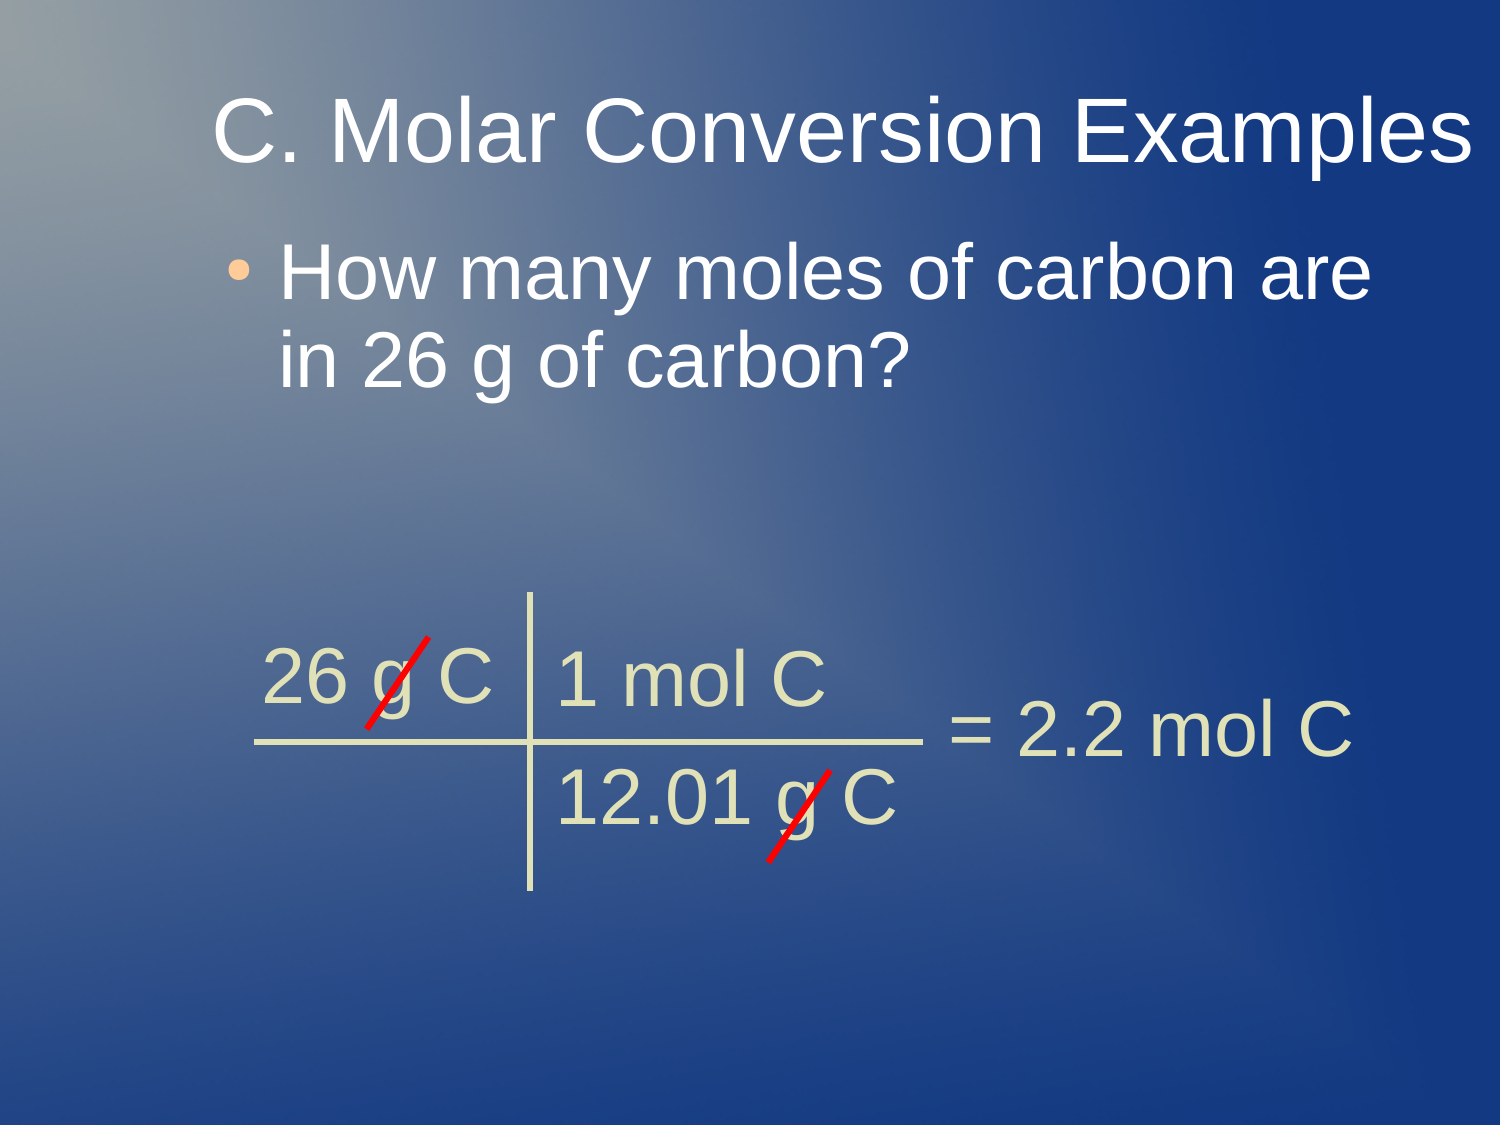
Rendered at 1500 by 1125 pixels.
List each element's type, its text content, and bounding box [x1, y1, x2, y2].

picture [0, 0, 1500, 1125]
text_box = 2.2 mol C [933, 676, 1500, 807]
text_box 1 mol C 12.01 g C [540, 626, 999, 875]
list How many moles of carbon are in 26 g of carbon? [192, 219, 1418, 520]
title C. Molar Conversion Examples [187, 37, 1500, 225]
text_box 26 g C [247, 623, 527, 754]
